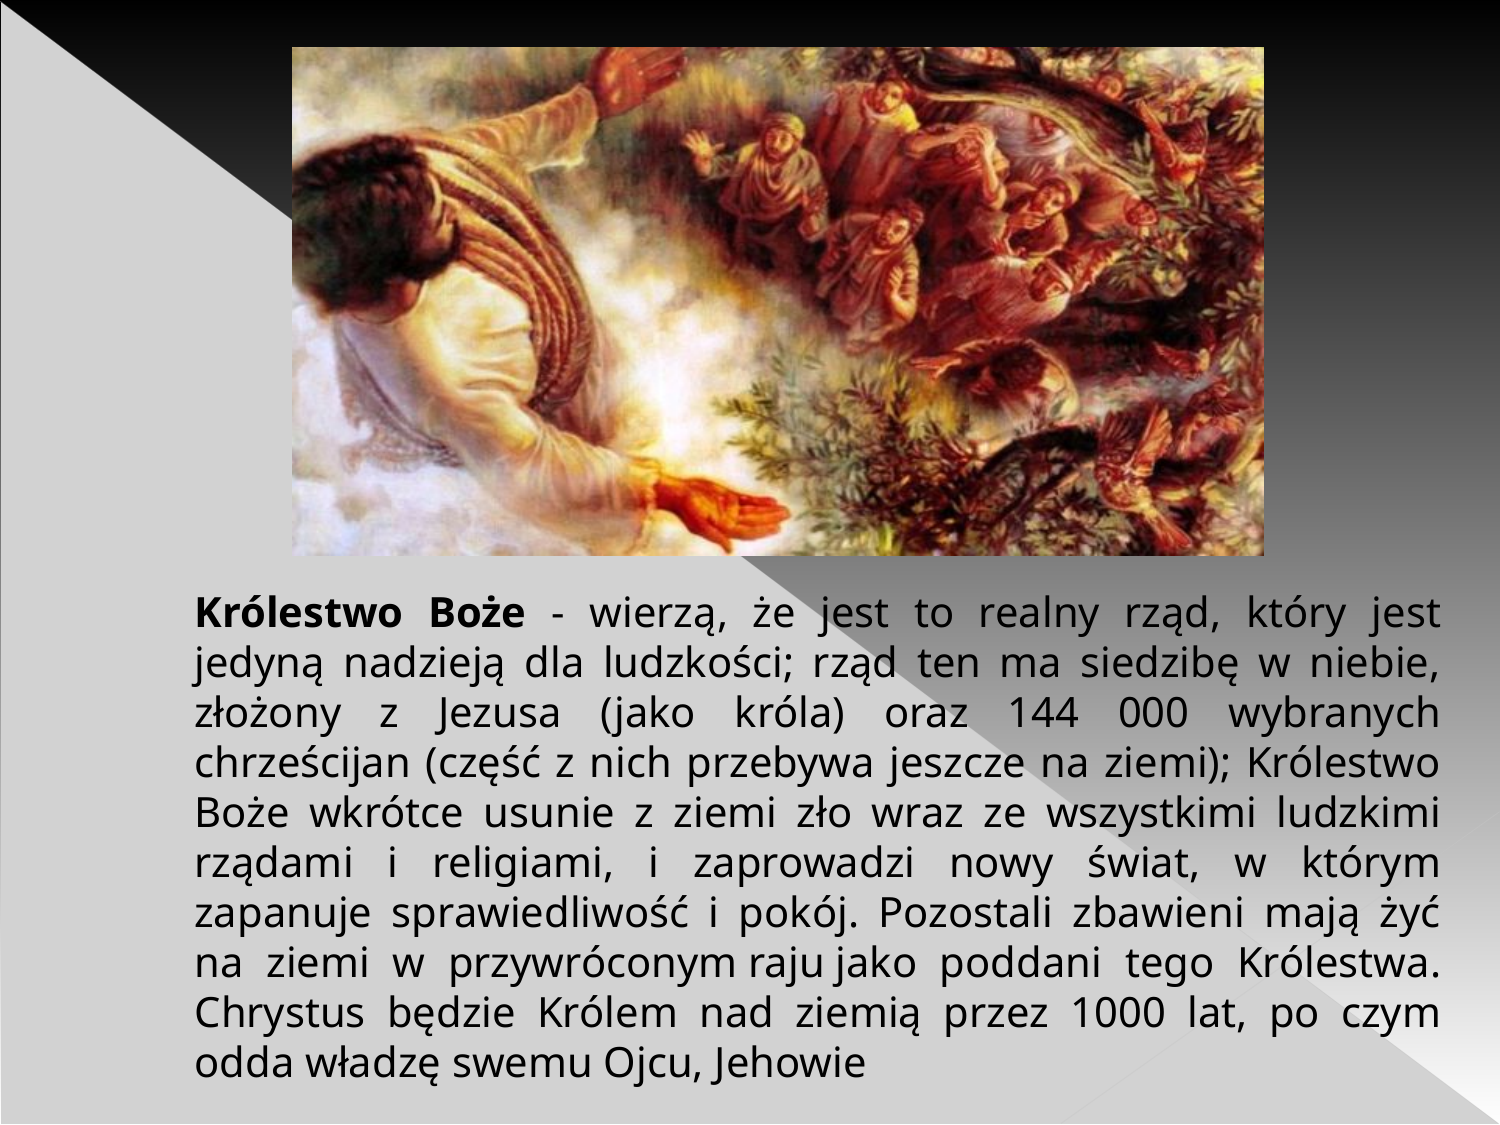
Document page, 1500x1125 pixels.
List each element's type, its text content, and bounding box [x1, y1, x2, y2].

list Królestwo Boże - wierzą, że jest to realny rząd, który jest jedyną nadzieją dla ludzkości; rząd ten ma siedzibę w niebie, złożony z Jezusa (jako króla) oraz 144 000 wybranych chrześcijan (część z nich przebywa jeszcze na ziemi); Królestwo Boże wkrótce usunie z ziemi zło wraz ze wszystkimi ludzkimi rządami i religiami, i zaprowadzi nowy świat, w którym zapanuje sprawiedliwość i pokój. Pozostali zbawieni mają żyć na ziemi w przywróconym raju jako poddani tego Królestwa. Chrystus będzie Królem nad ziemią przez 1000 lat, po czym odda władzę swemu Ojcu, Jehowie [106, 578, 1457, 1056]
picture [292, 47, 1264, 556]
